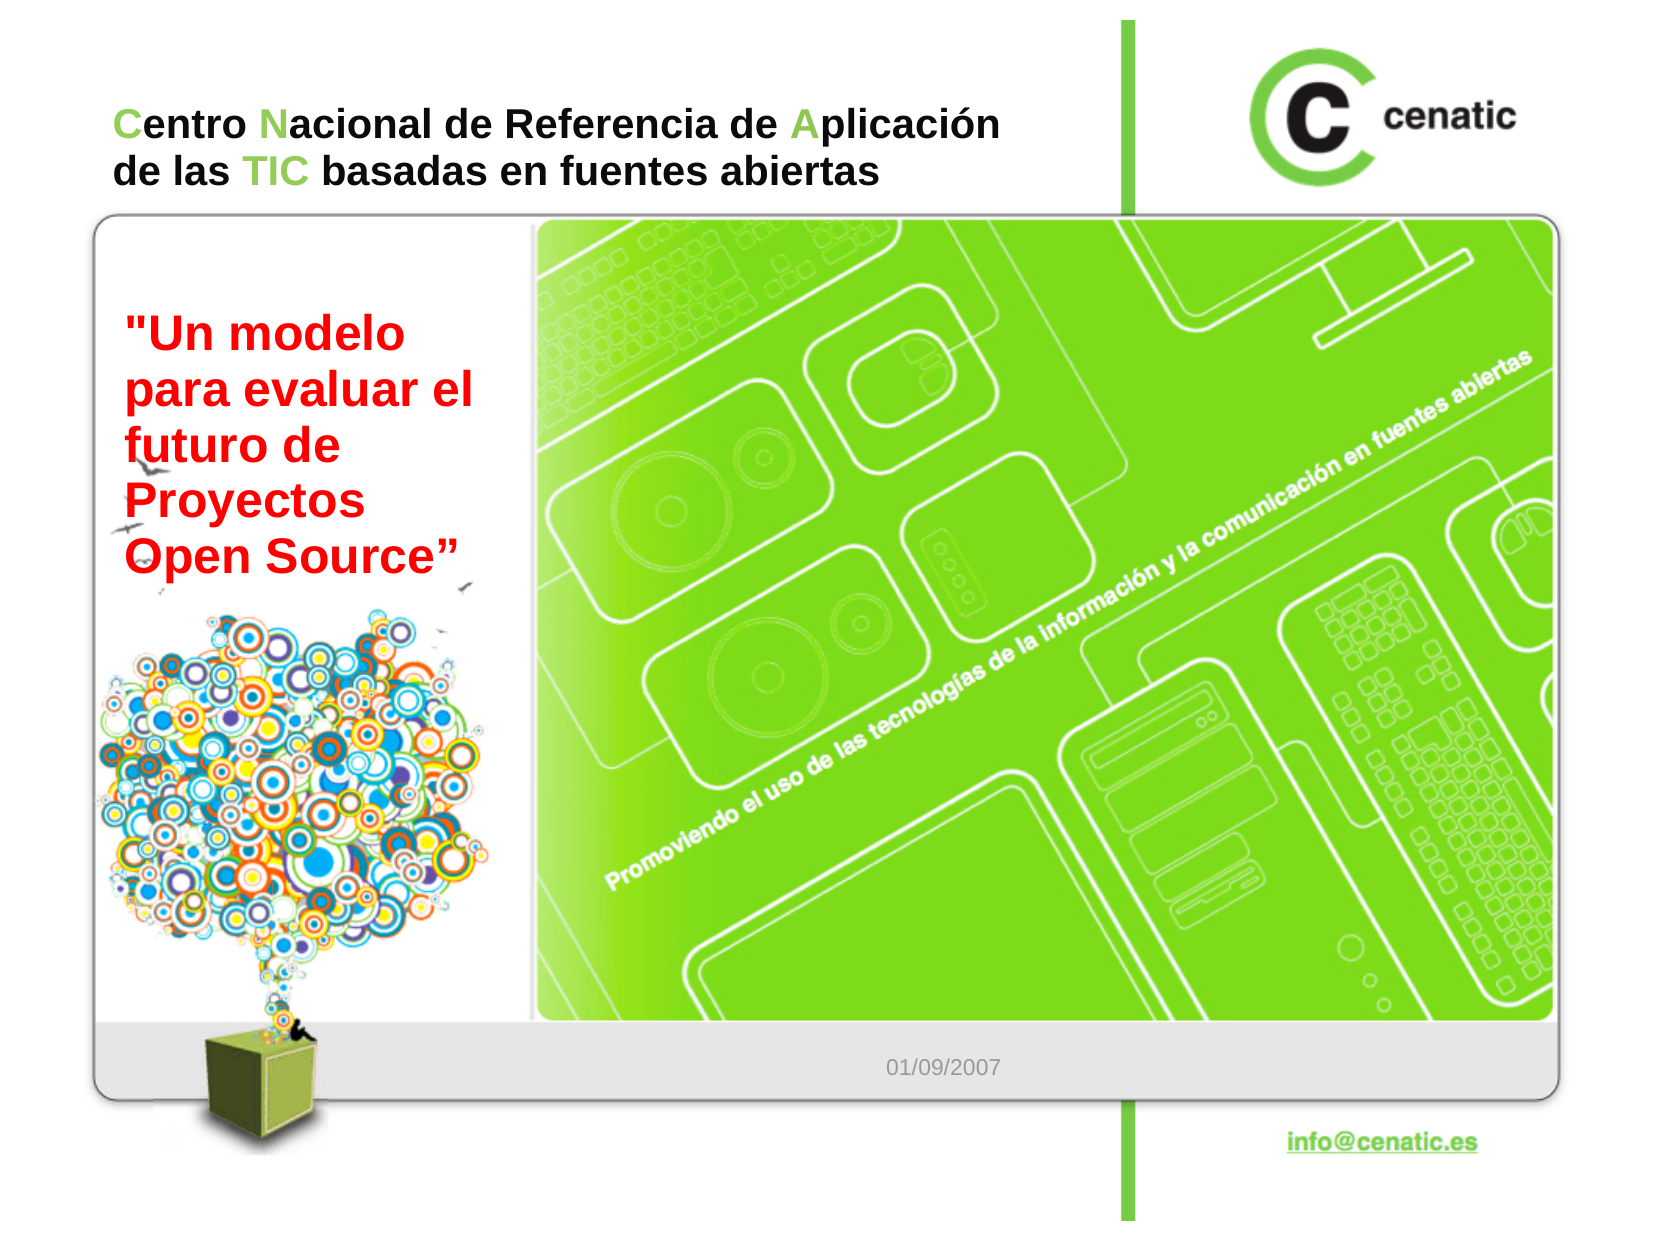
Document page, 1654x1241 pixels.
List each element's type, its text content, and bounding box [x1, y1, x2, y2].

text_box 01/09/2007 [879, 1057, 1034, 1087]
text_box Centro Nacional de Referencia de Aplicación de las TIC basadas en fuentes abiertas [106, 62, 1034, 200]
picture [27, 20, 1630, 1230]
text_box "Un modelo para evaluar el futuro de Proyectos Open Source” [118, 459, 494, 591]
